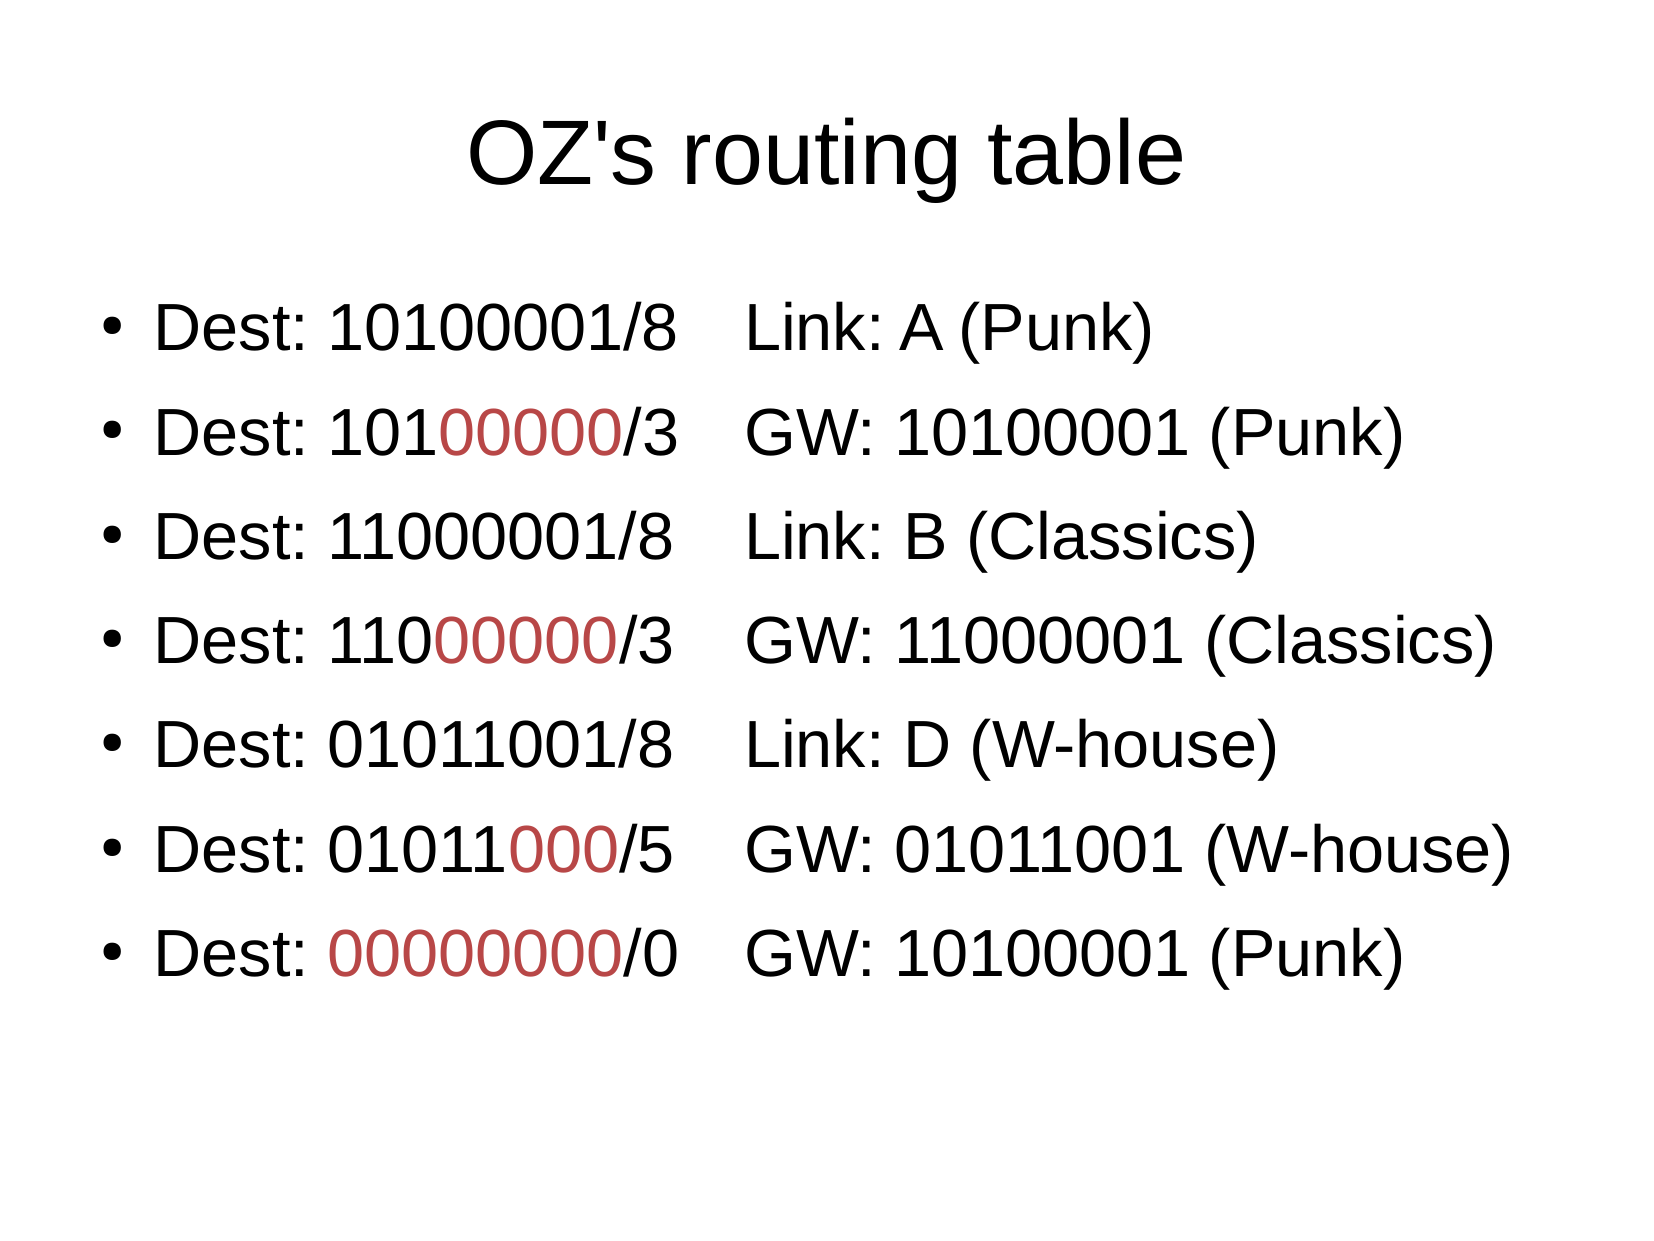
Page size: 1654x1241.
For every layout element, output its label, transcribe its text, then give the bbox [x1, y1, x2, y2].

list Dest: 10100001/8 Link: A (Punk) Dest: 10100000/3 GW: 10100001 (Punk) Dest: 11000001/8 Link: B (Classics) Dest: 11000000/3 GW: 11000001 (Classics) Dest: 01011001/8 Link: D (W-house) Dest: 01011000/5 GW: 01011001 (W-house) Dest: 00000000/0 GW: 10100001 (Punk) [82, 290, 1571, 1094]
title OZ's routing table [82, 49, 1571, 257]
